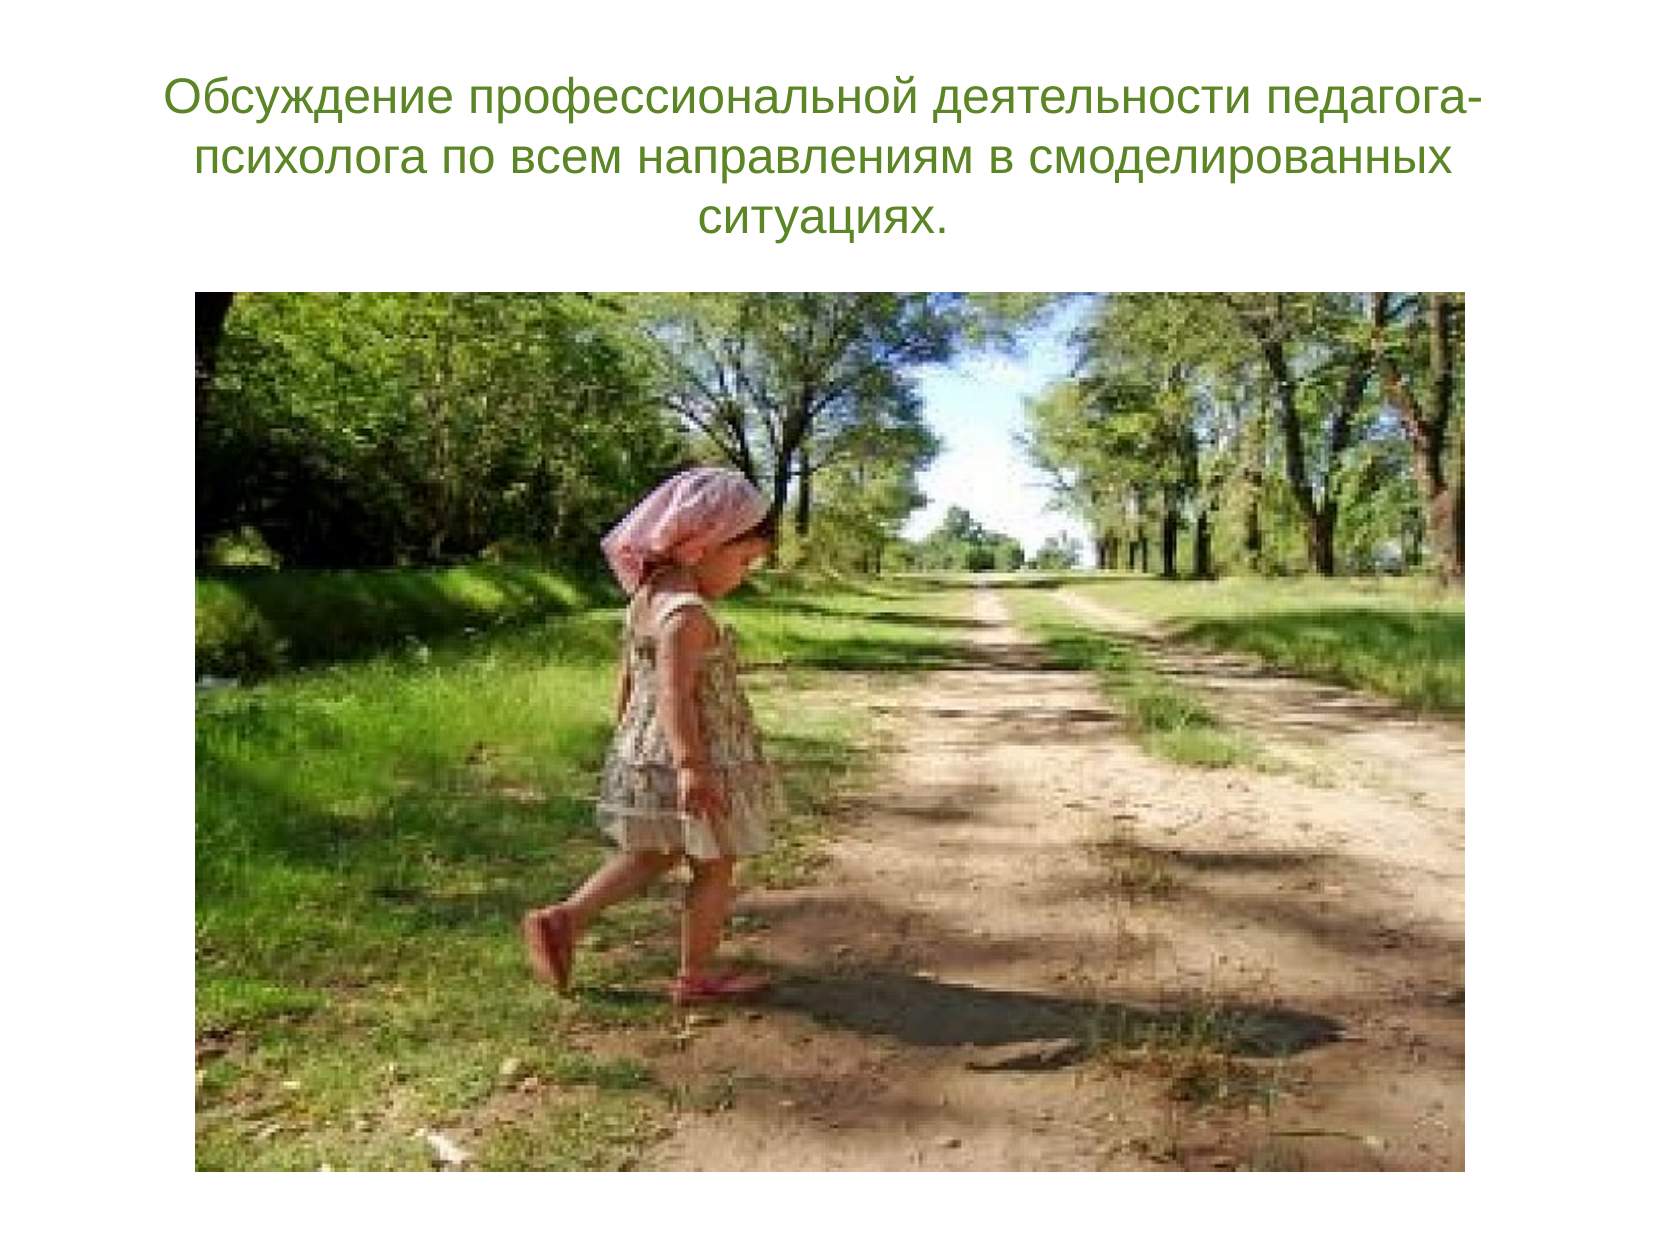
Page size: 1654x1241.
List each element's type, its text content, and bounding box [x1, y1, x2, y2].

picture [195, 292, 1465, 1172]
title Обсуждение профессиональной деятельности педагога-психолога по всем направлениям в смоделированных ситуациях. [82, 22, 1565, 284]
